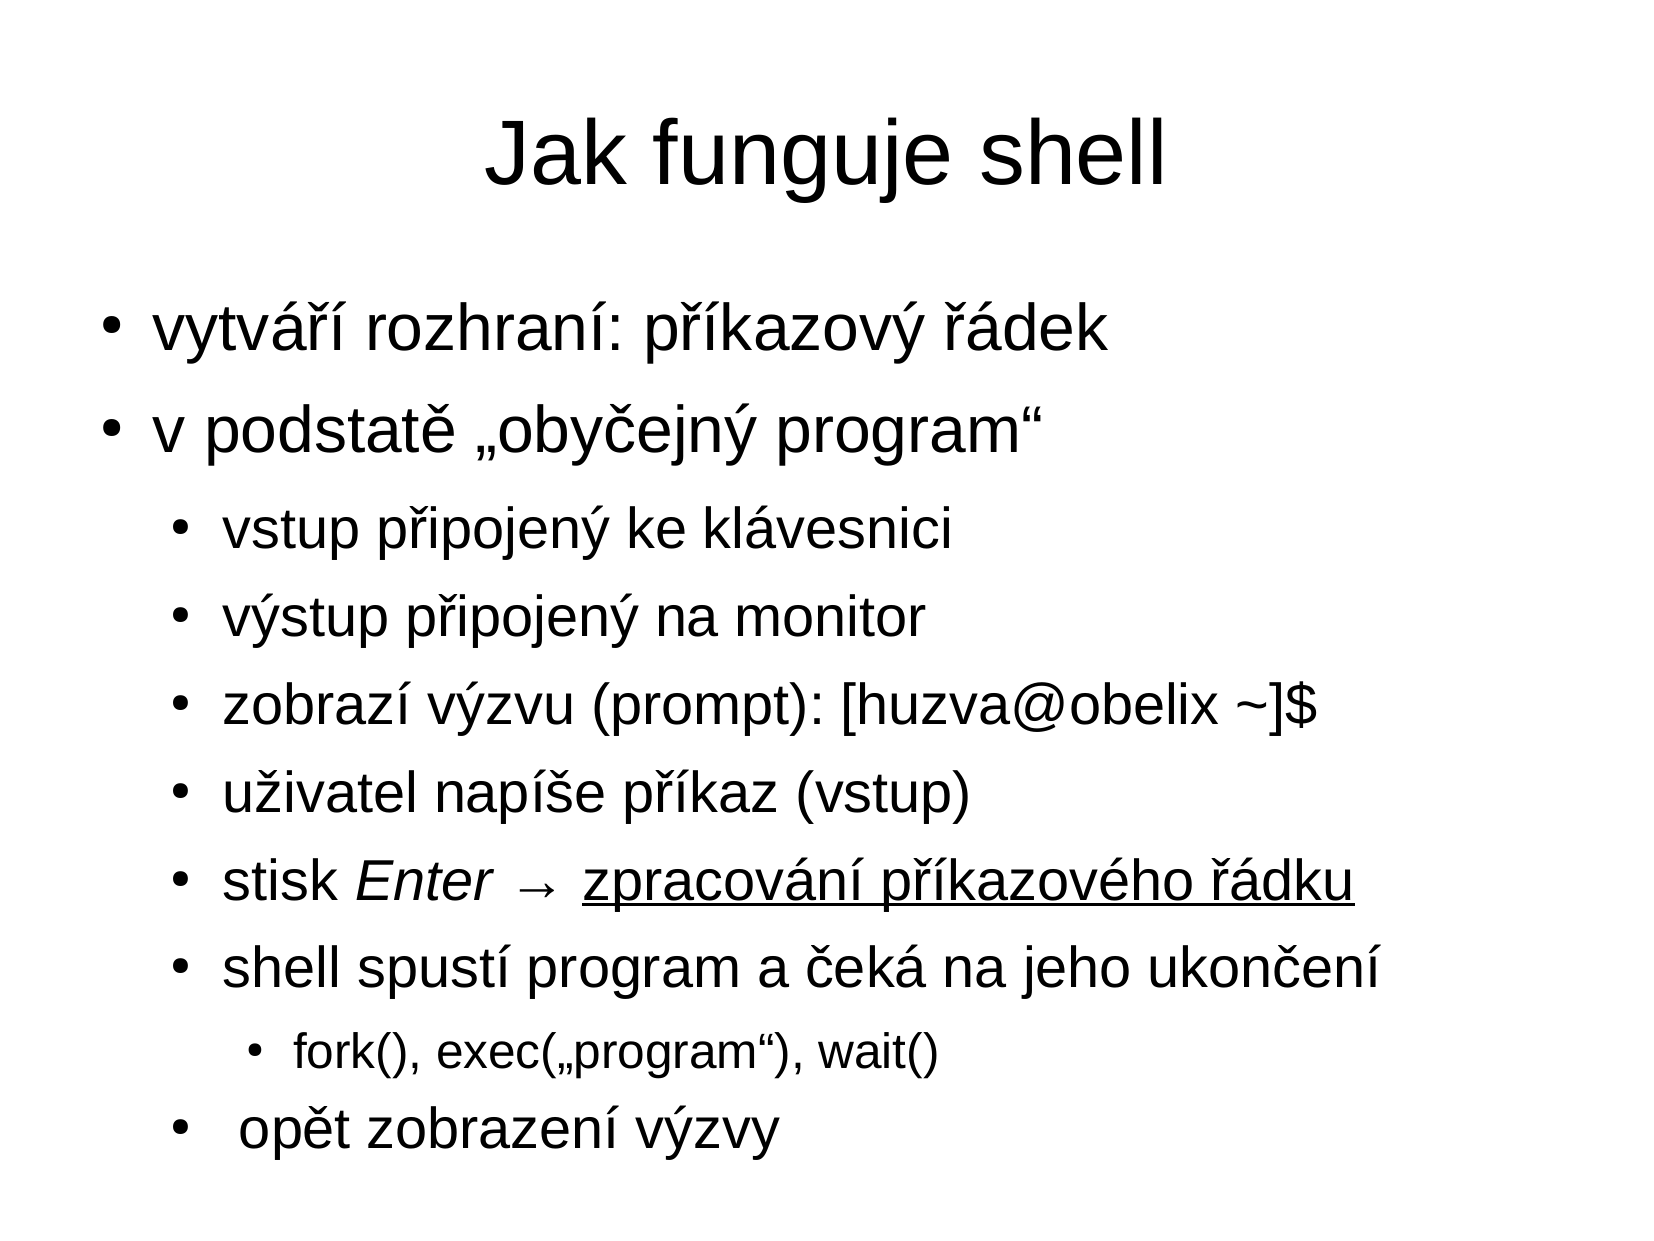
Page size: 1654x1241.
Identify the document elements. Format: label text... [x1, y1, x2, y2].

list vytváří rozhraní: příkazový řádek v podstatě „obyčejný program“ vstup připojený ke klávesnici výstup připojený na monitor zobrazí výzvu (prompt): [huzva@obelix ~]$ uživatel napíše příkaz (vstup) stisk Enter → zpracování příkazového řádku shell spustí program a čeká na jeho ukončení fork(), exec(„program“), wait() opět zobrazení výzvy [82, 290, 1571, 1168]
title Jak funguje shell [82, 56, 1571, 250]
